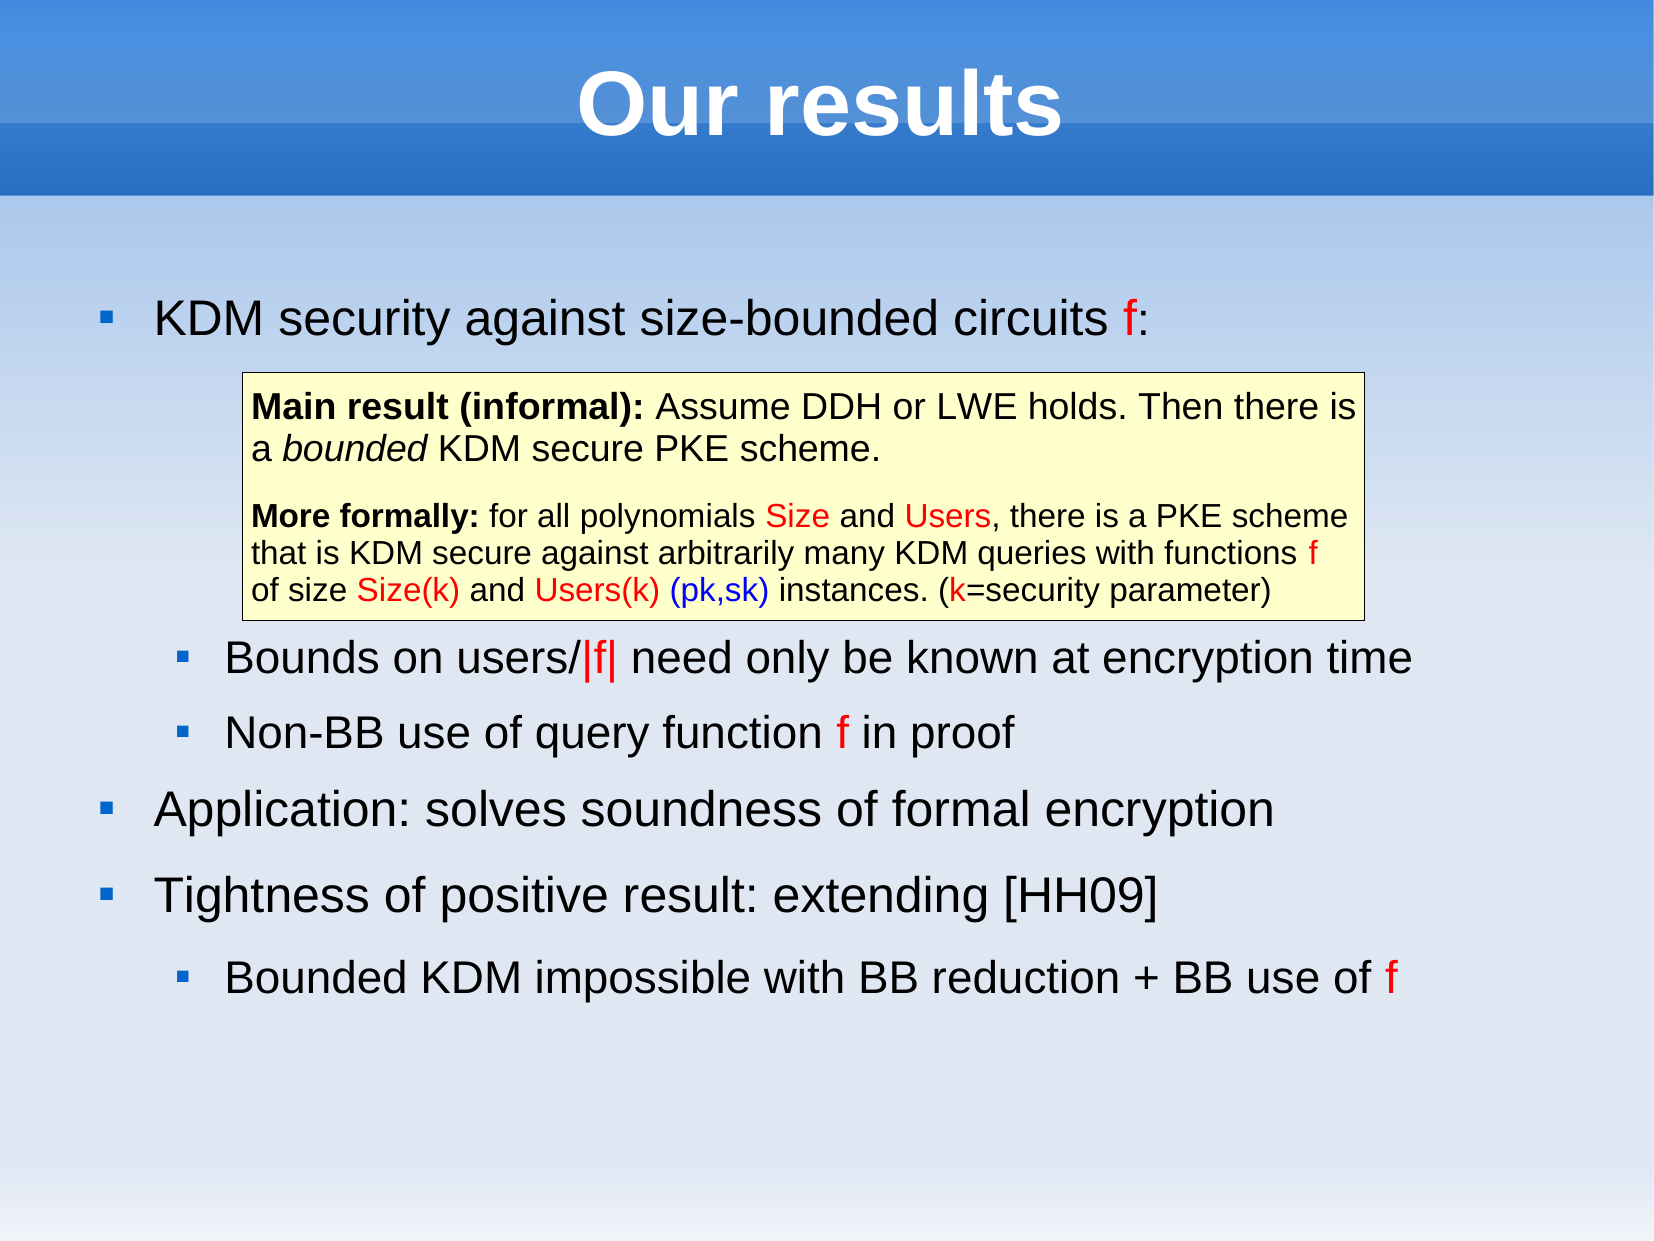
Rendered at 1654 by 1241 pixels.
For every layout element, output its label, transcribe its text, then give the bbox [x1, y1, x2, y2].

text_box Main result (informal): Assume DDH or LWE holds. Then there is a bounded KDM secure PKE scheme. [236, 377, 1376, 477]
title Our results [76, 7, 1565, 200]
picture [0, 0, 1654, 1241]
list KDM security against size-bounded circuits f: Bounds on users/|f| need only be known at encryption time Non-BB use of query function f in proof Application: solves soundness of formal encryption Tightness of positive result: extending [HH09] Bounded KDM impossible with BB reduction + BB use of f [82, 290, 1571, 1094]
text_box More formally: for all polynomials Size and Users, there is a PKE scheme that is KDM secure against arbitrarily many KDM queries with functions f of size Size(k) and Users(k) (pk,sk) instances. (k=security parameter) [236, 490, 1388, 623]
